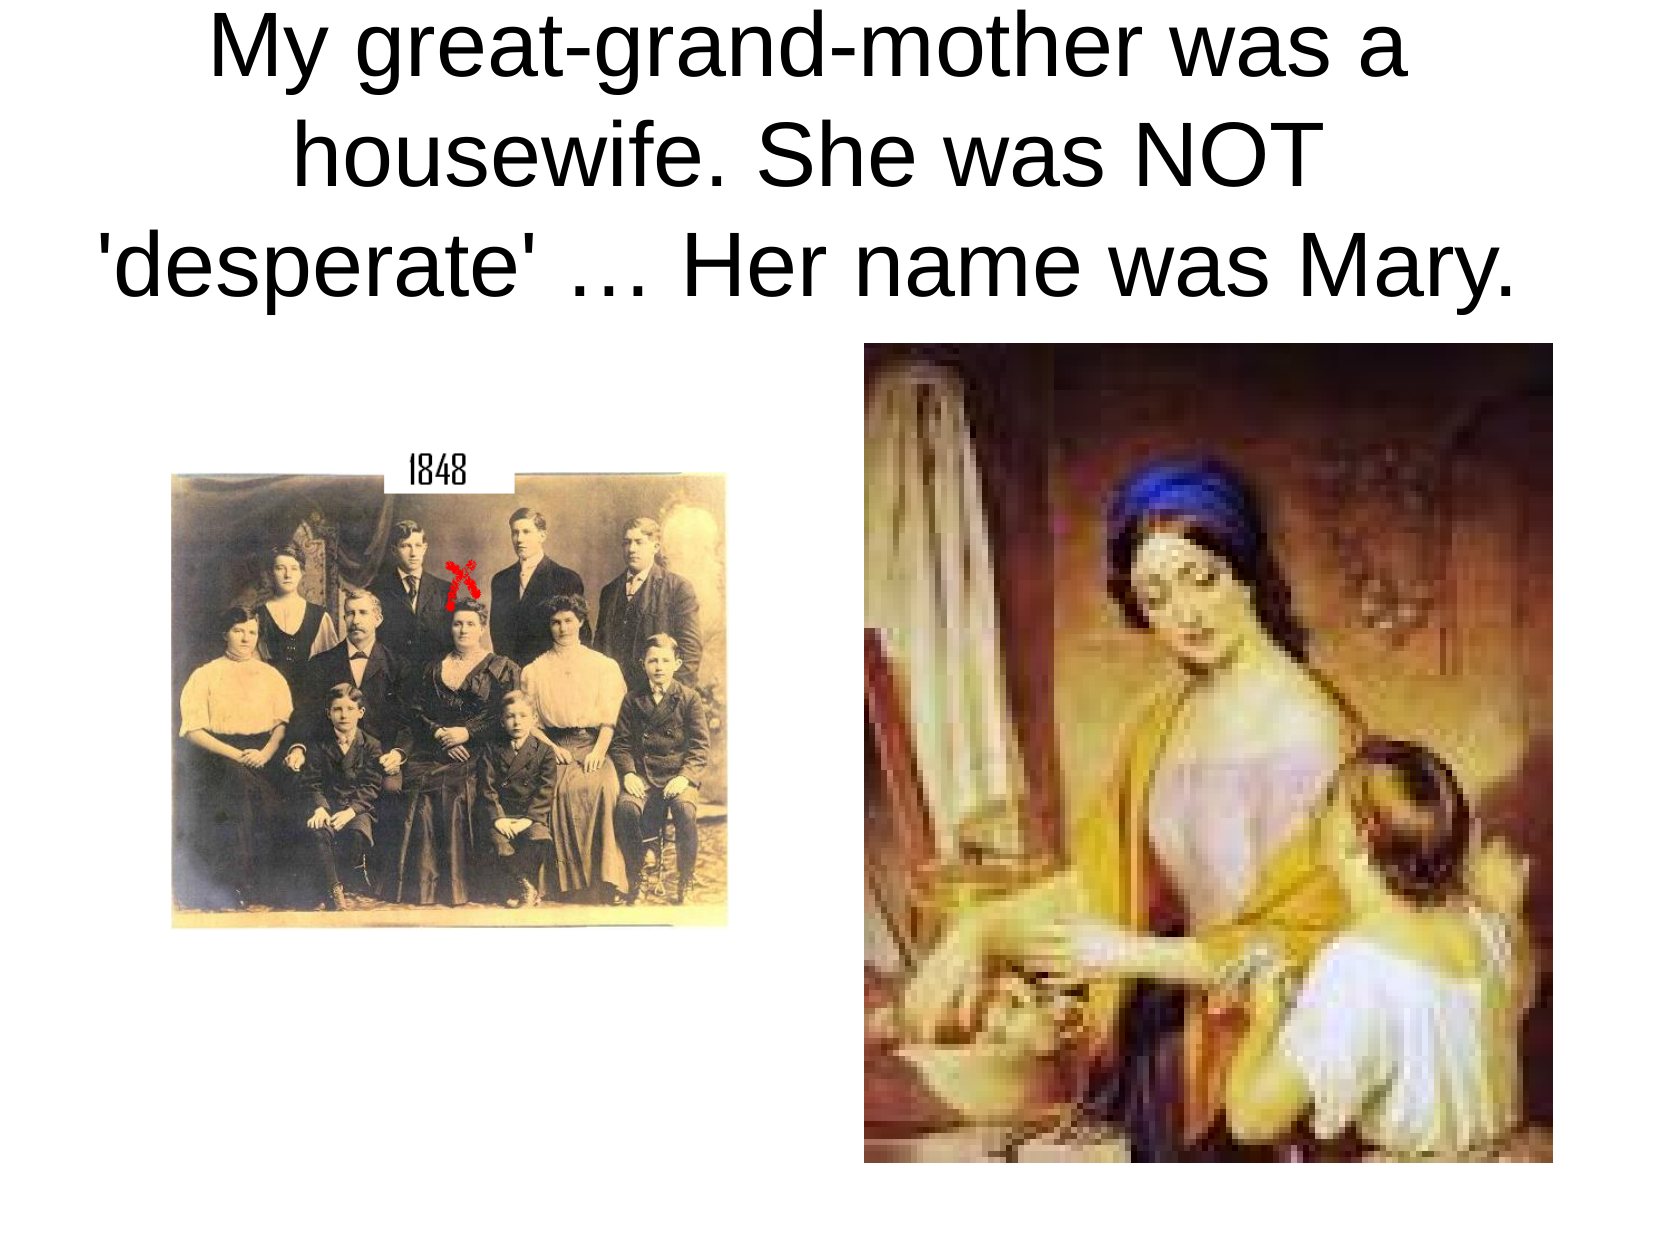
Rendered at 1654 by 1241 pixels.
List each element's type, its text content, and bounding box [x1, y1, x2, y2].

title My great-grand-mother was a housewife. She was NOT 'desperate' … Her name was Mary. [64, 0, 1553, 411]
picture [864, 343, 1553, 1163]
picture [82, 430, 809, 968]
